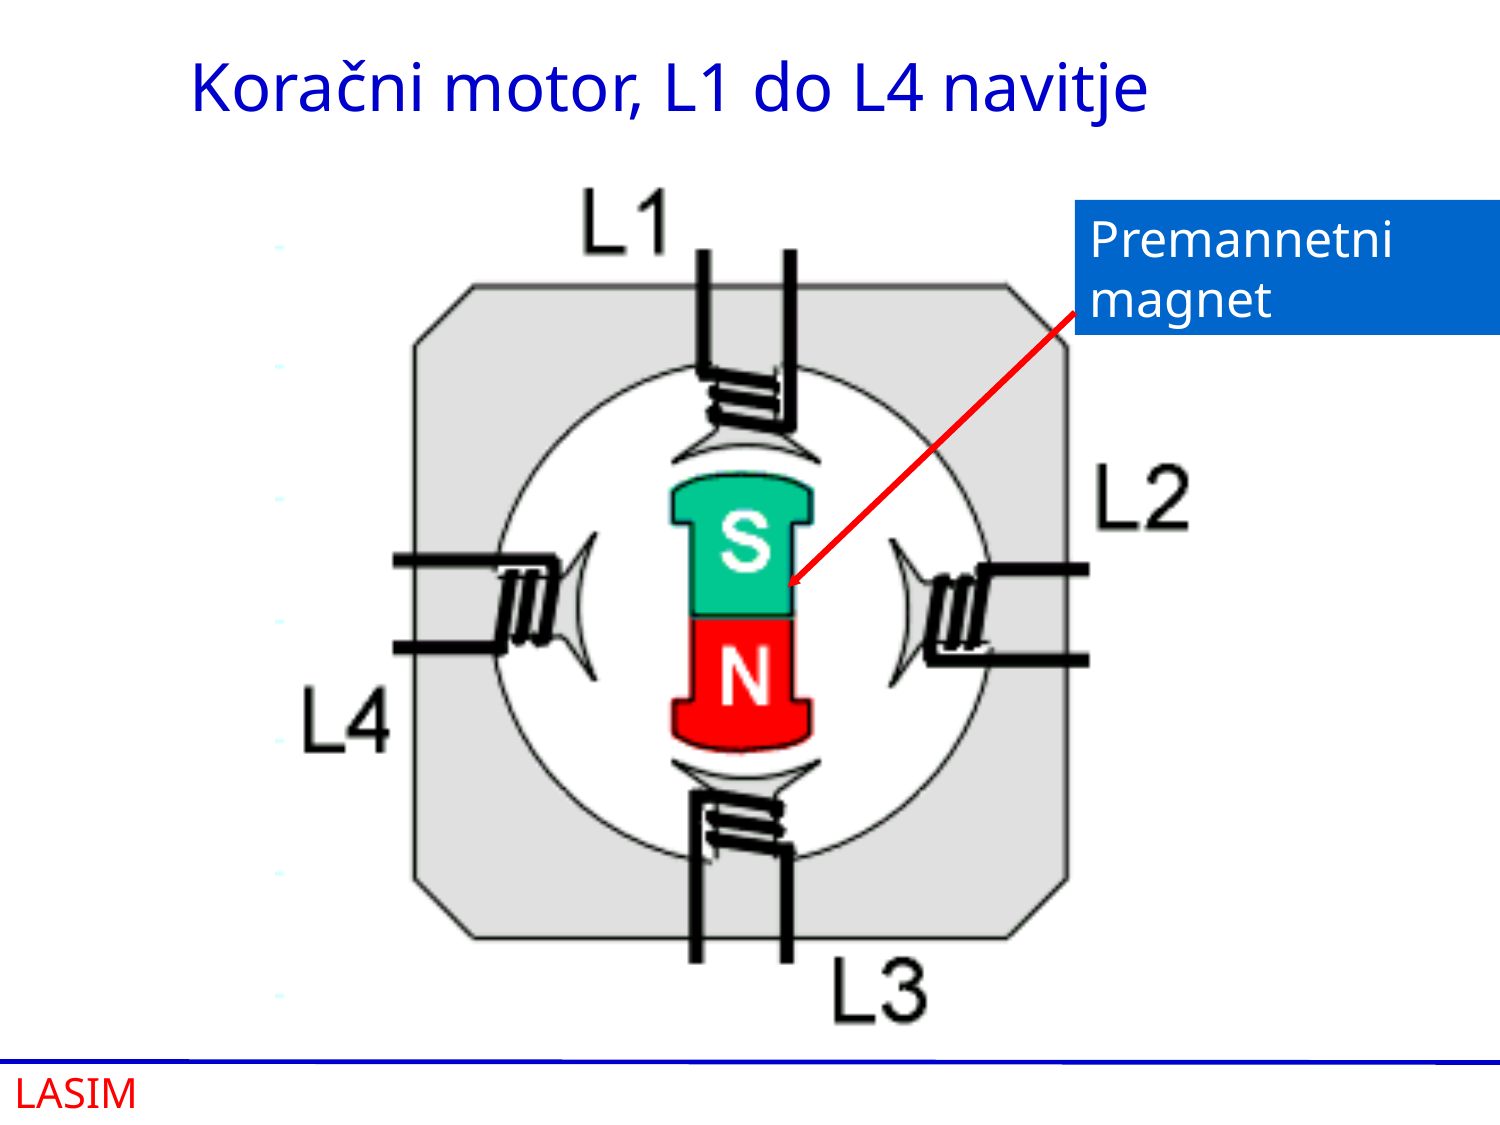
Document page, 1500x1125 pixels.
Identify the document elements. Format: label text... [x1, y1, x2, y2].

text_box Premannetni magnet [1074, 199, 1500, 335]
title Koračni motor, L1 do L4 navitje [174, 37, 1400, 125]
chart [275, 162, 1213, 1050]
